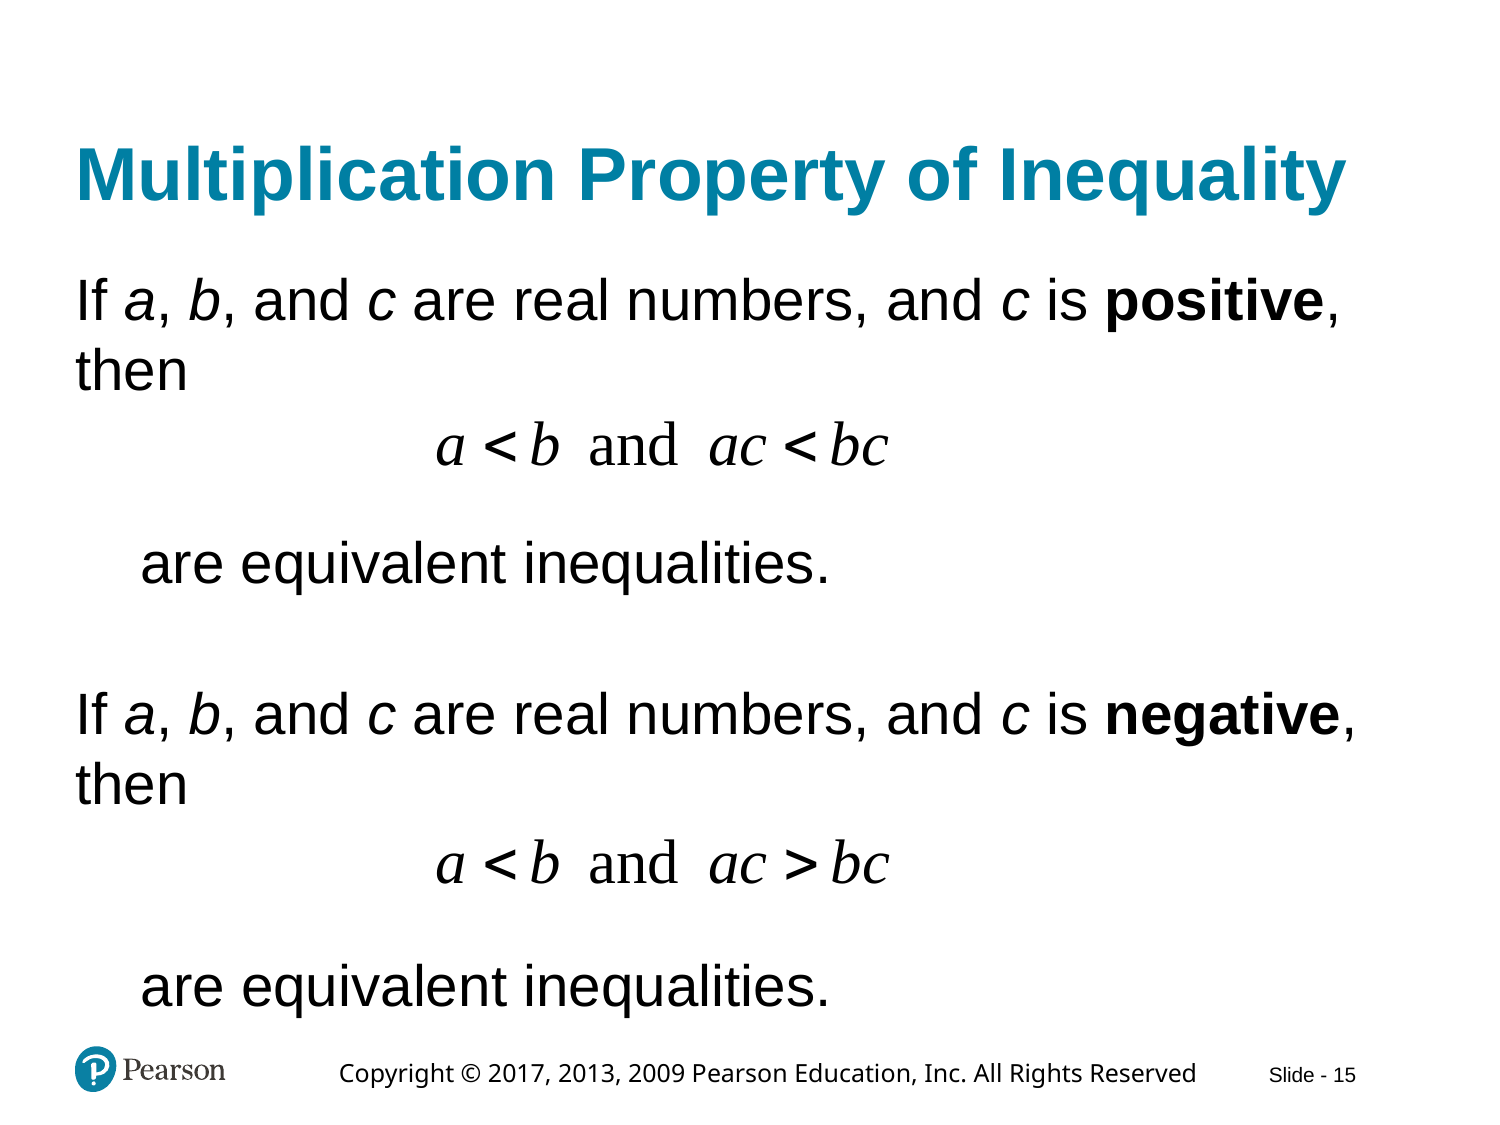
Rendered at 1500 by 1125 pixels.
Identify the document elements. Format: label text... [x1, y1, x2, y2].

list are equivalent inequalities. [140, 525, 988, 605]
title Multiplication Property of Inequality [75, 35, 1425, 216]
chart [431, 412, 894, 488]
list are equivalent inequalities. [140, 947, 1426, 1025]
list If a, b, and c are real numbers, and c is positive, then [75, 262, 1425, 400]
chart [431, 830, 897, 906]
list If a, b, and c are real numbers, and c is negative, then [75, 676, 1425, 813]
